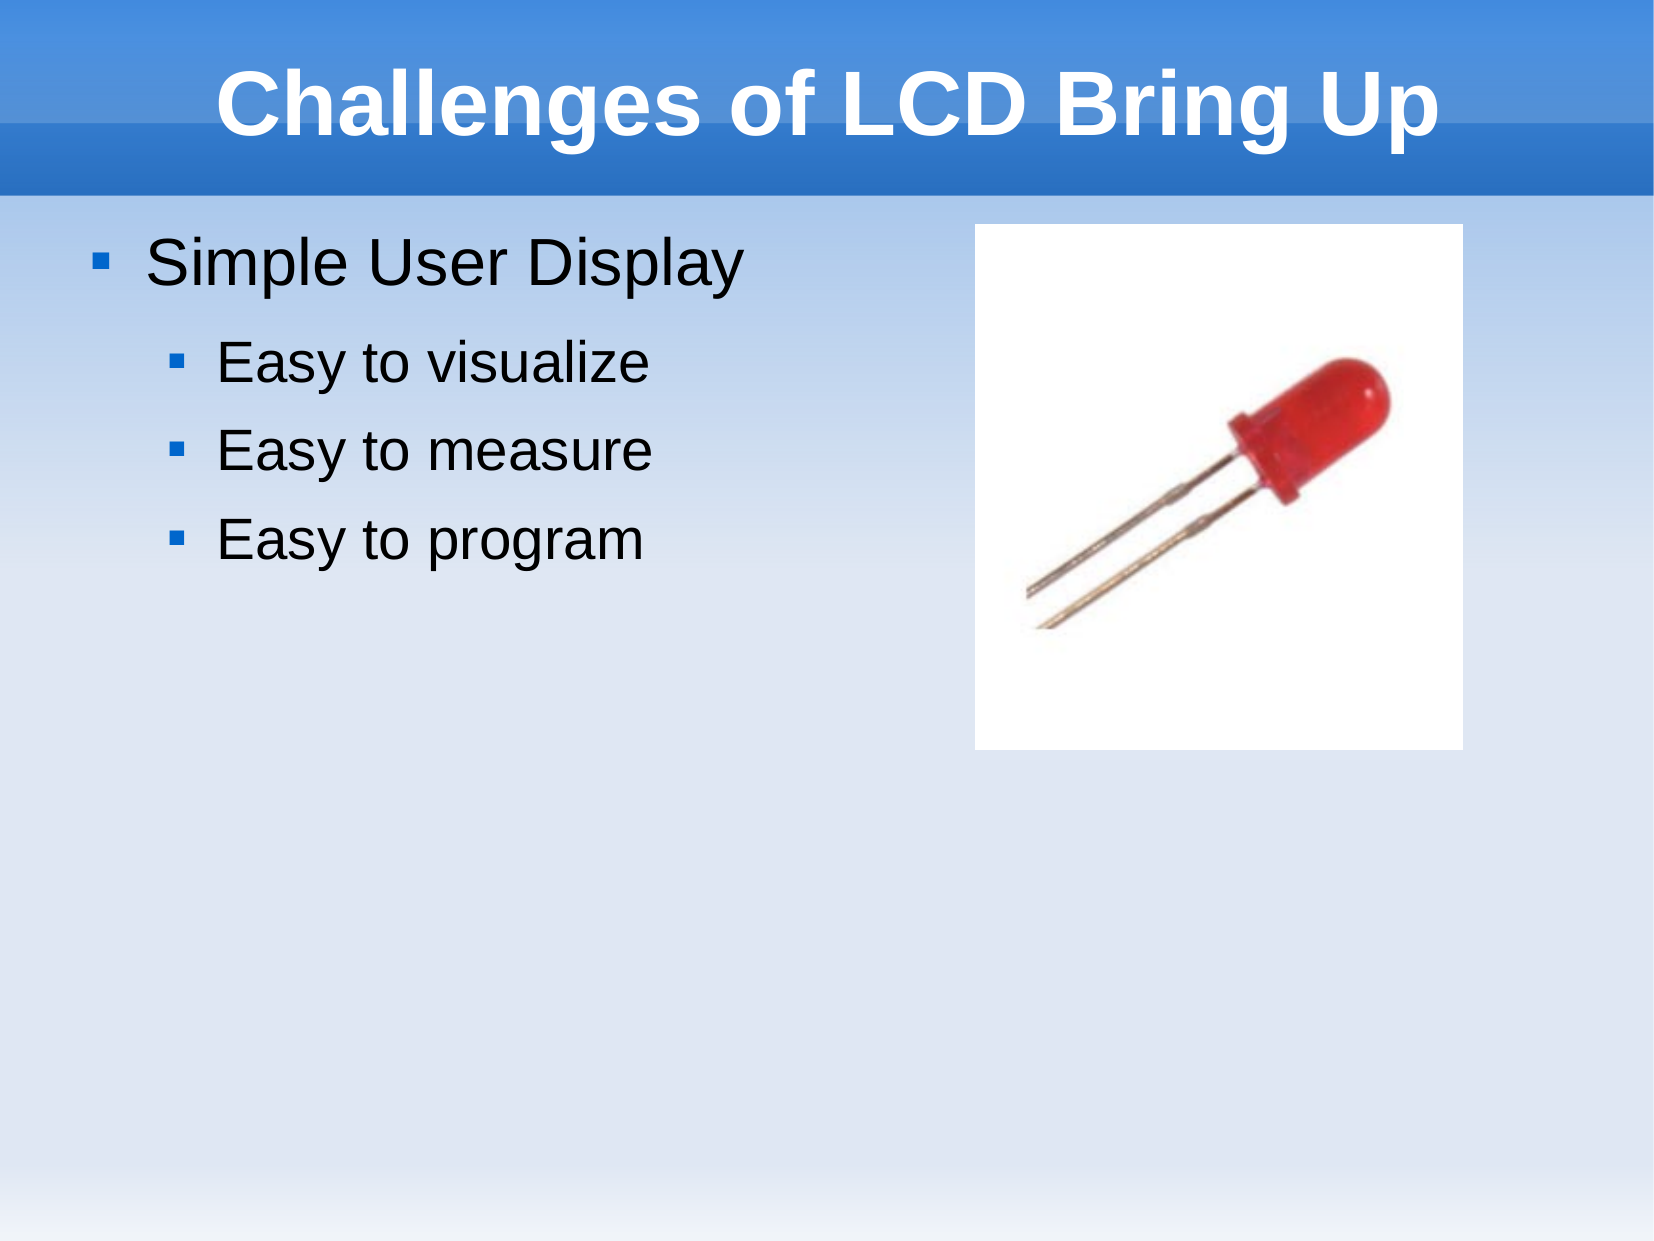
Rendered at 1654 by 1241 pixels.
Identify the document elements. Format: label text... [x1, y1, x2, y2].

list Simple User Display Easy to visualize Easy to measure Easy to program [75, 225, 1564, 1044]
picture [0, 0, 1654, 1241]
title Challenges of LCD Bring Up [49, 0, 1538, 208]
